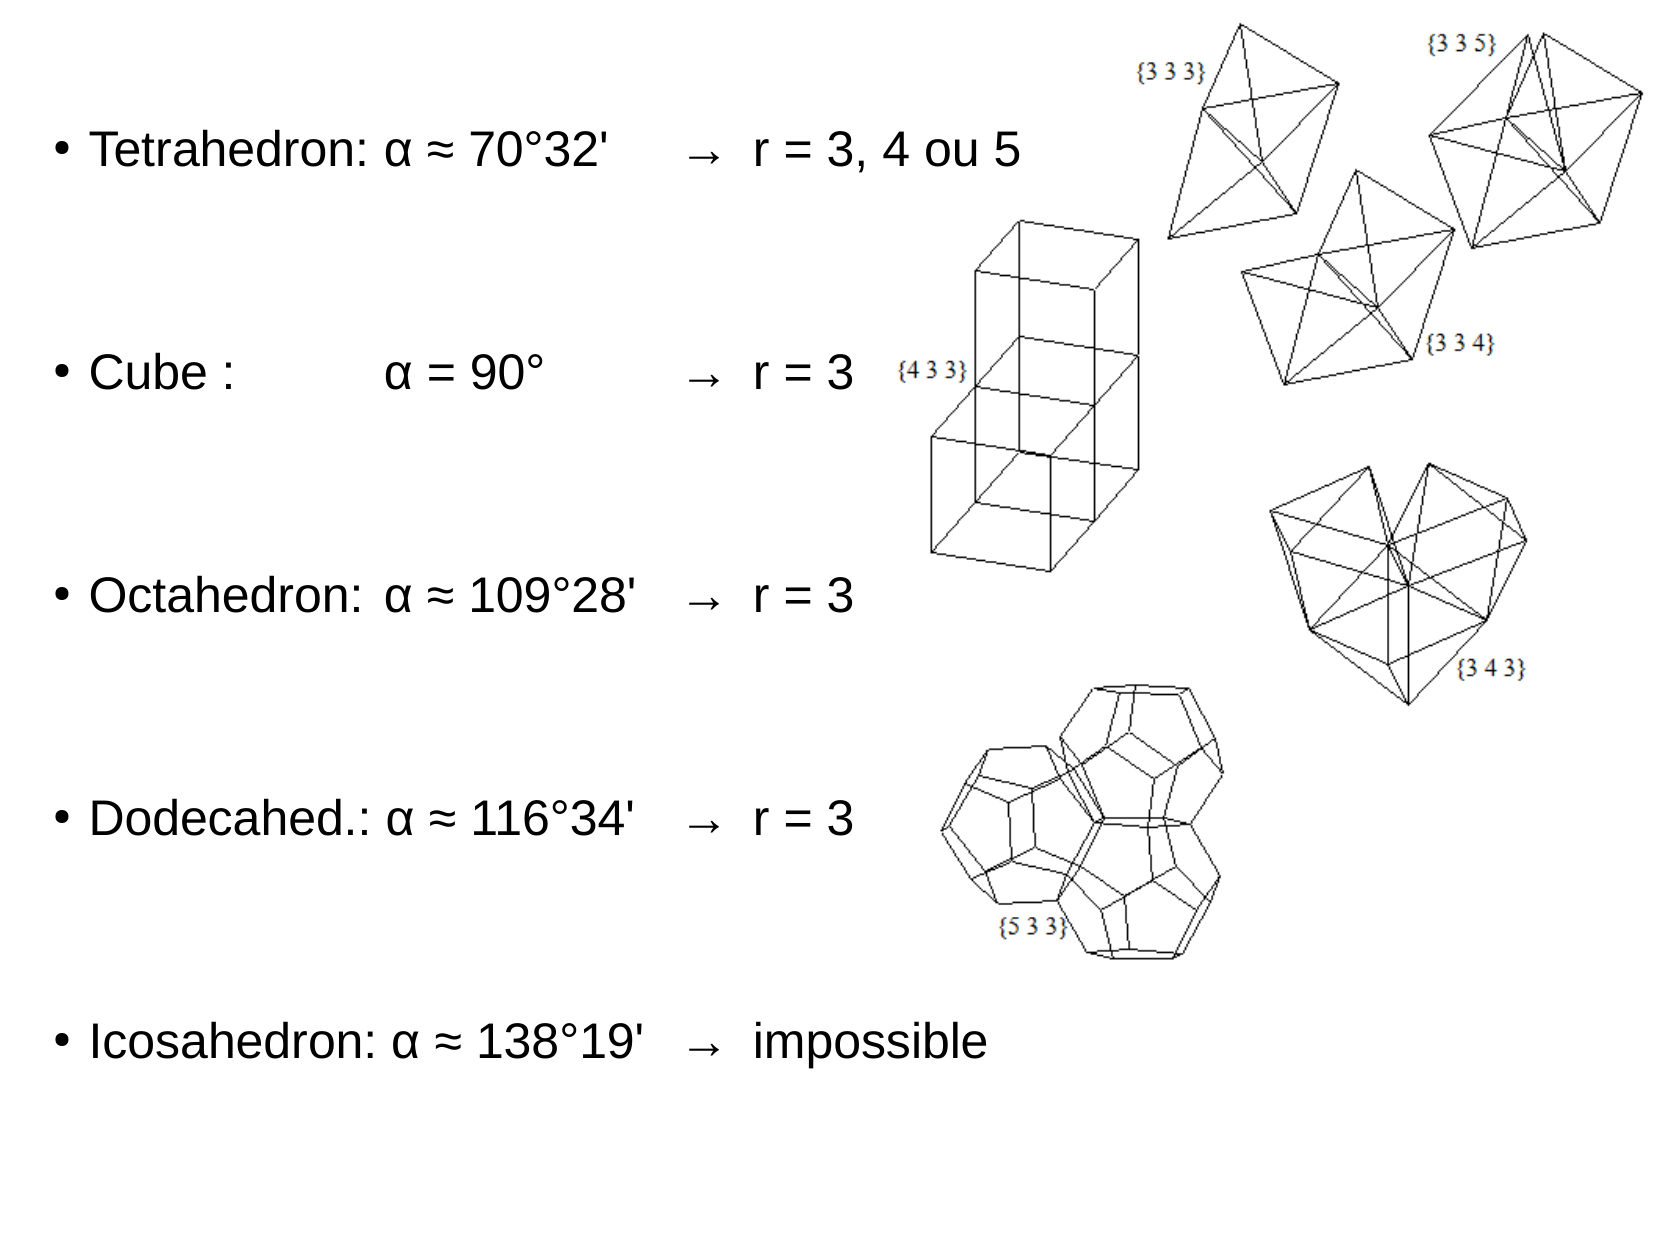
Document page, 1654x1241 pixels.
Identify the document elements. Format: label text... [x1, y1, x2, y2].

picture [1262, 449, 1532, 714]
picture [879, 3, 1651, 585]
picture [936, 669, 1232, 967]
subtitle Tetrahedron: α ≈ 70°32' → r = 3, 4 ou 5 Cube : α = 90° → r = 3 Octahedron: α ≈ 109°28' → r = 3 Dodecahed.: α ≈ 116°34' → r = 3 Icosahedron: α ≈ 138°19' → impossible [17, 88, 1506, 1102]
